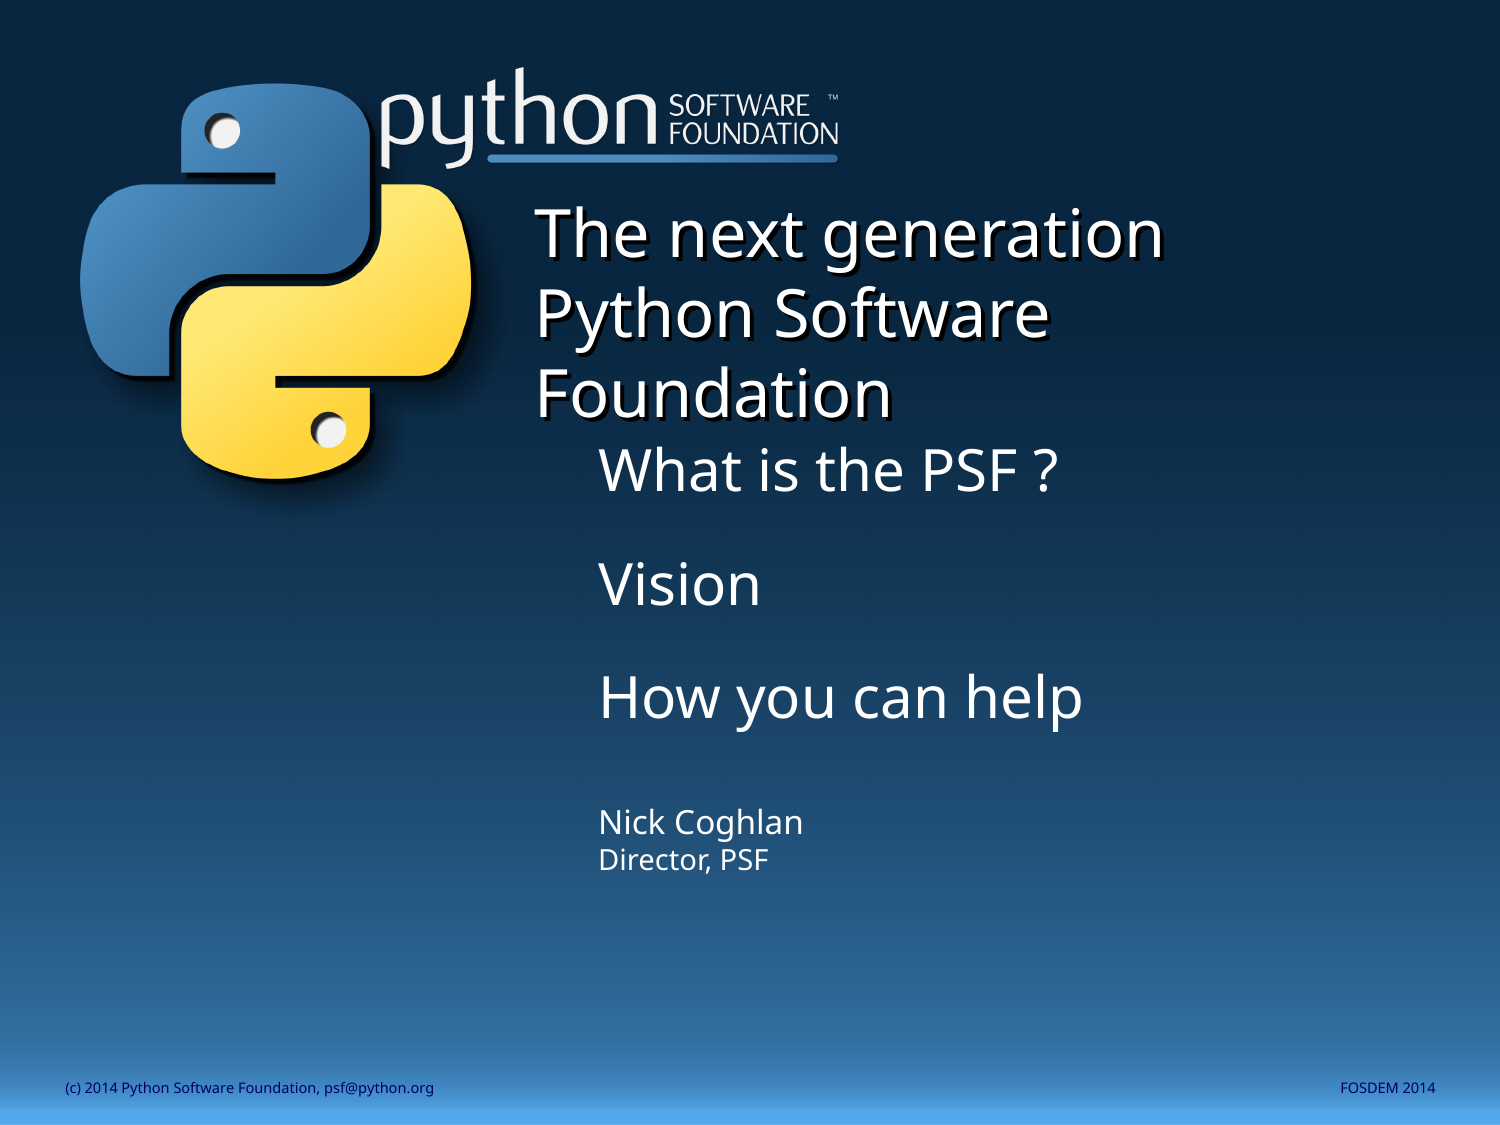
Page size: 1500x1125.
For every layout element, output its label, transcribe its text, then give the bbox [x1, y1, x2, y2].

title The next generation Python Software Foundation [520, 183, 1441, 375]
picture [0, 0, 1500, 1125]
list What is the PSF ? Vision How you can help Nick Coghlan Director, PSF [541, 433, 1306, 951]
